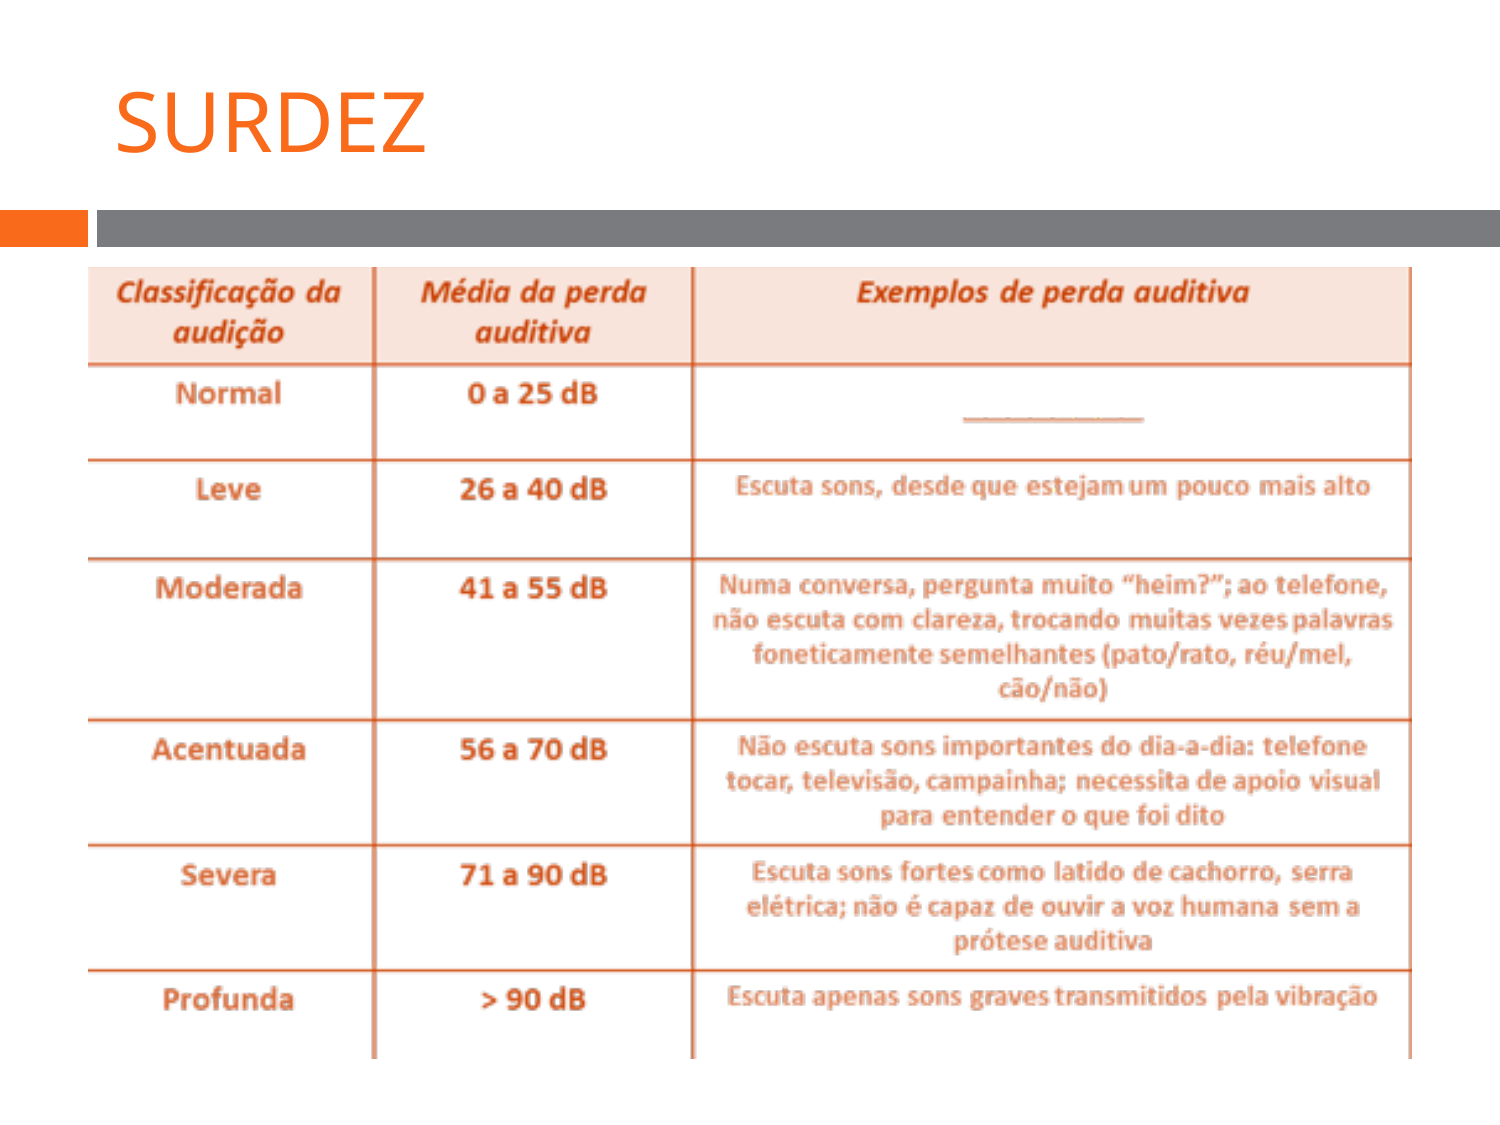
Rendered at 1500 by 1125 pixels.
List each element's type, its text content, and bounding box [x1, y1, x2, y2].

picture [88, 267, 1412, 1059]
title SURDEZ [99, 37, 1438, 201]
